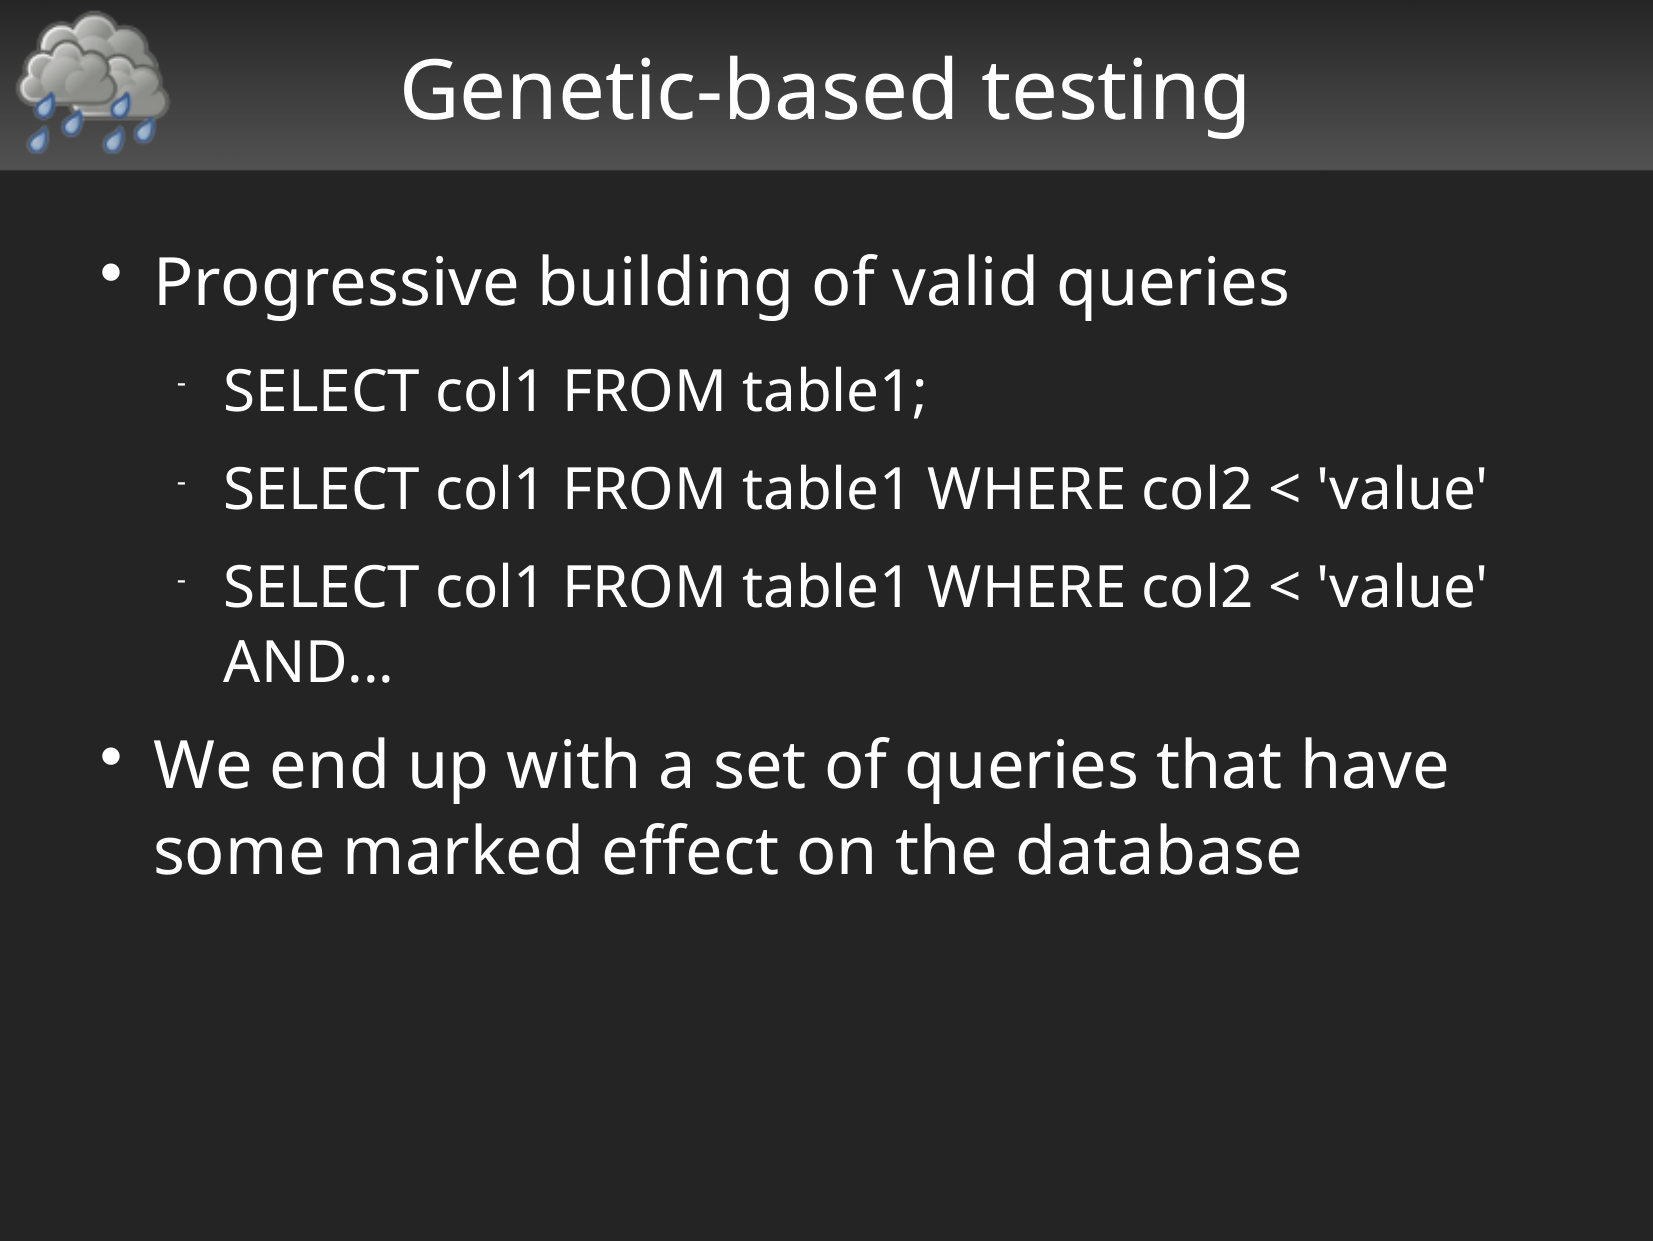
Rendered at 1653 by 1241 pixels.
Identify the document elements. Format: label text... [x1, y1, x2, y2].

picture [0, 0, 1653, 1241]
title Genetic-based testing [82, 39, 1570, 137]
list Progressive building of valid queries SELECT col1 FROM table1; SELECT col1 FROM table1 WHERE col2 < 'value' SELECT col1 FROM table1 WHERE col2 < 'value' AND... We end up with a set of queries that have some marked effect on the database [82, 236, 1570, 1042]
